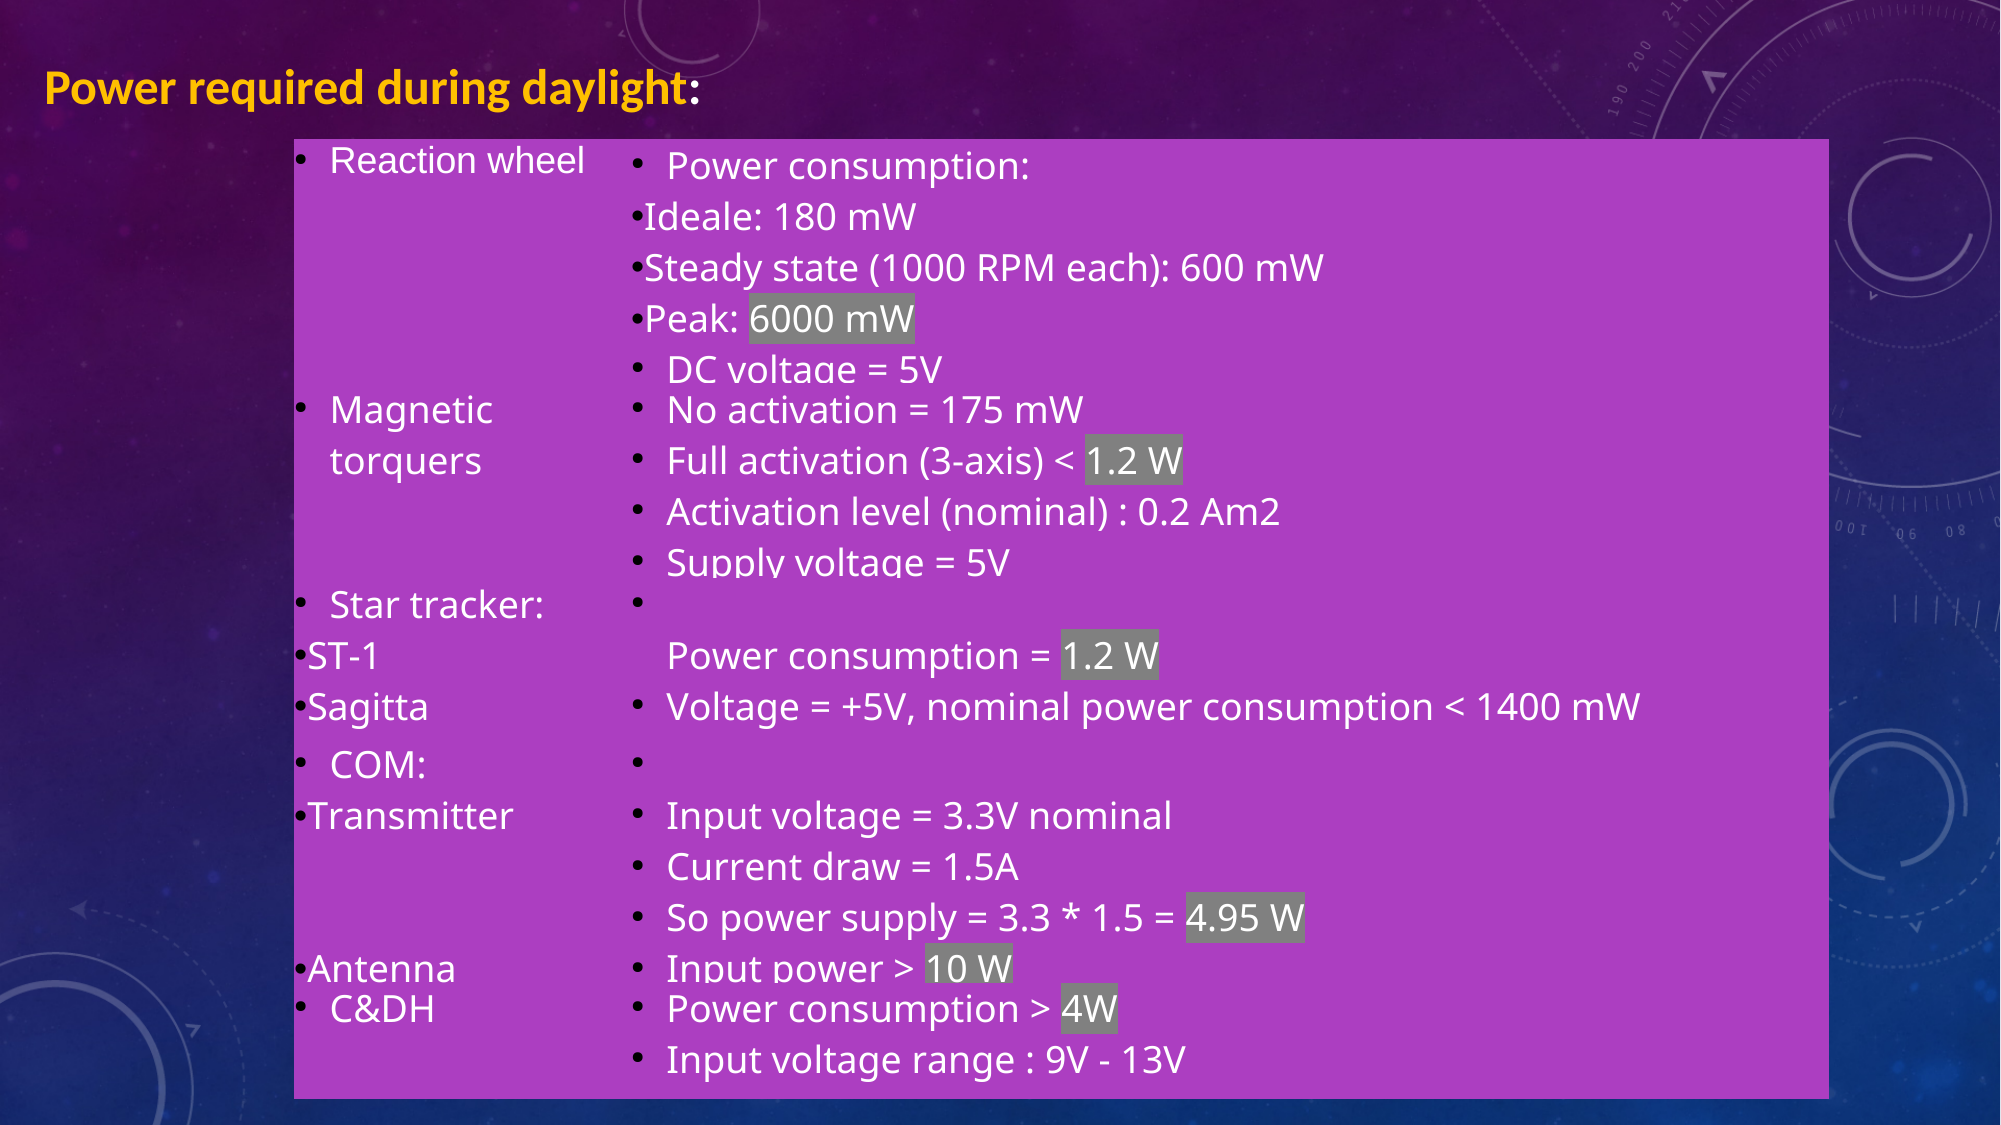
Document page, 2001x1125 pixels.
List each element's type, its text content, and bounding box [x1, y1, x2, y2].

table_cell Power consumption = 1.2 W Voltage = +5V, nominal power consumption < 1400 mW [631, 578, 1829, 739]
table_cell Magnetic torquers [294, 383, 631, 578]
table_cell C&DH [294, 983, 631, 1099]
table_header Power consumption: Ideale: 180 mW Steady state (1000 RPM each): 600 mW Peak: 6000 mW DC voltage = 5V [631, 139, 1829, 383]
text_box Power required during daylight: [29, 47, 1595, 184]
table_cell No activation = 175 mW Full activation (3-axis) < 1.2 W Activation level (nominal) : 0.2 Am2 Supply voltage = 5V [631, 383, 1829, 578]
table_cell Input voltage = 3.3V nominal Current draw = 1.5A So power supply = 3.3 * 1.5 = 4.95 W Input power > 10 W [631, 739, 1829, 983]
table_cell Power consumption > 4W Input voltage range : 9V - 13V [631, 983, 1829, 1099]
table_header Reaction wheel [294, 139, 631, 383]
table_cell COM: Transmitter Antenna [294, 739, 631, 983]
table_cell Star tracker: ST-1 Sagitta [294, 578, 631, 739]
